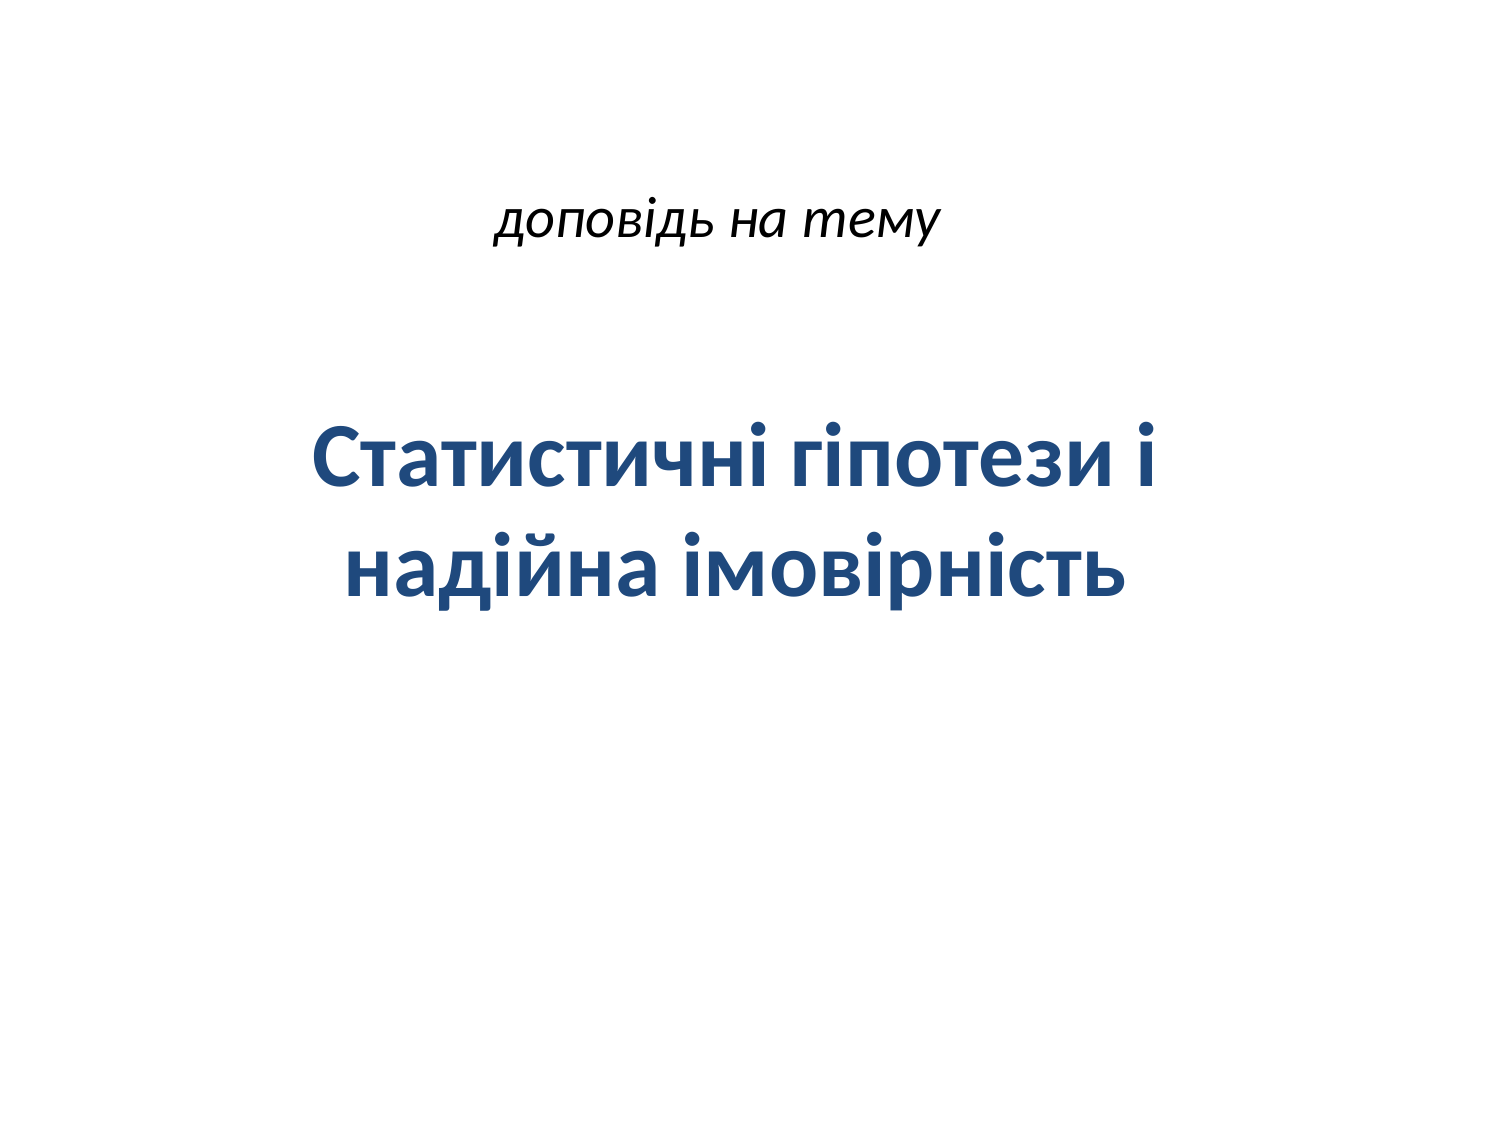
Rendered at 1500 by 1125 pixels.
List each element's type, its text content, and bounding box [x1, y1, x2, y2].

subtitle Статистичні гіпотези і надійна імовірність [210, 386, 1261, 675]
title доповідь на тему [93, 93, 1369, 335]
